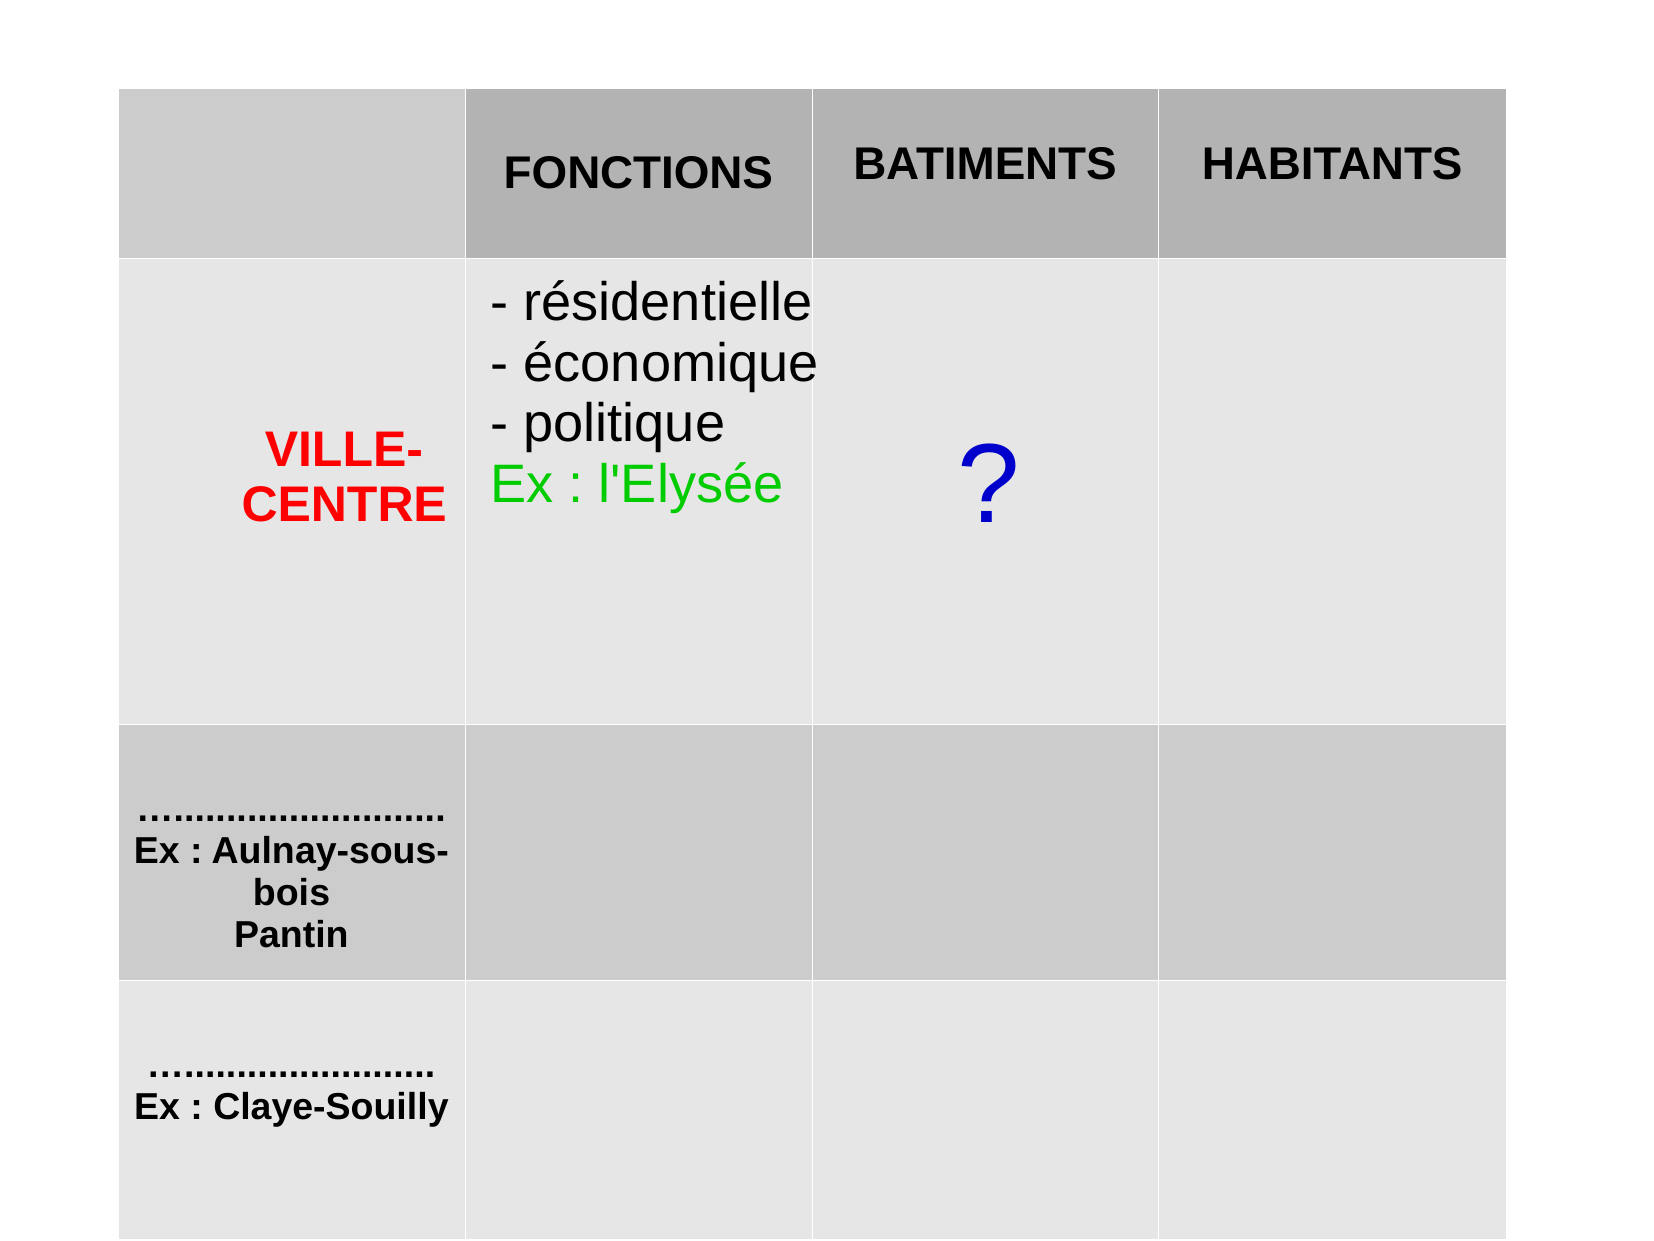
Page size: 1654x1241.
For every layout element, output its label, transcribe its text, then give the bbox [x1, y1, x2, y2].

table_cell [813, 259, 1158, 724]
table_cell [813, 725, 1158, 980]
table_cell [1159, 259, 1506, 724]
table_cell [466, 259, 812, 413]
table_header BATIMENTS [813, 89, 1158, 258]
table_cell …........................ Ex : Claye-Souilly [119, 981, 465, 1239]
table_cell [1159, 981, 1506, 1239]
table_cell [466, 725, 812, 980]
table_header HABITANTS [1159, 89, 1506, 258]
table_cell [466, 543, 812, 724]
table_header FONCTIONS [466, 89, 812, 258]
text_box ? [856, 413, 1123, 554]
table_cell ….......................... Ex : Aulnay-sous-bois Pantin [119, 725, 465, 980]
text_box - résidentielle - économique - politique Ex : l'Elysée [475, 264, 835, 577]
table_cell [119, 259, 465, 724]
table_cell [813, 981, 1158, 1239]
text_box VILLE- CENTRE [147, 413, 475, 543]
table_header [119, 89, 465, 258]
table_cell [466, 981, 812, 1239]
table_cell [1159, 725, 1506, 980]
